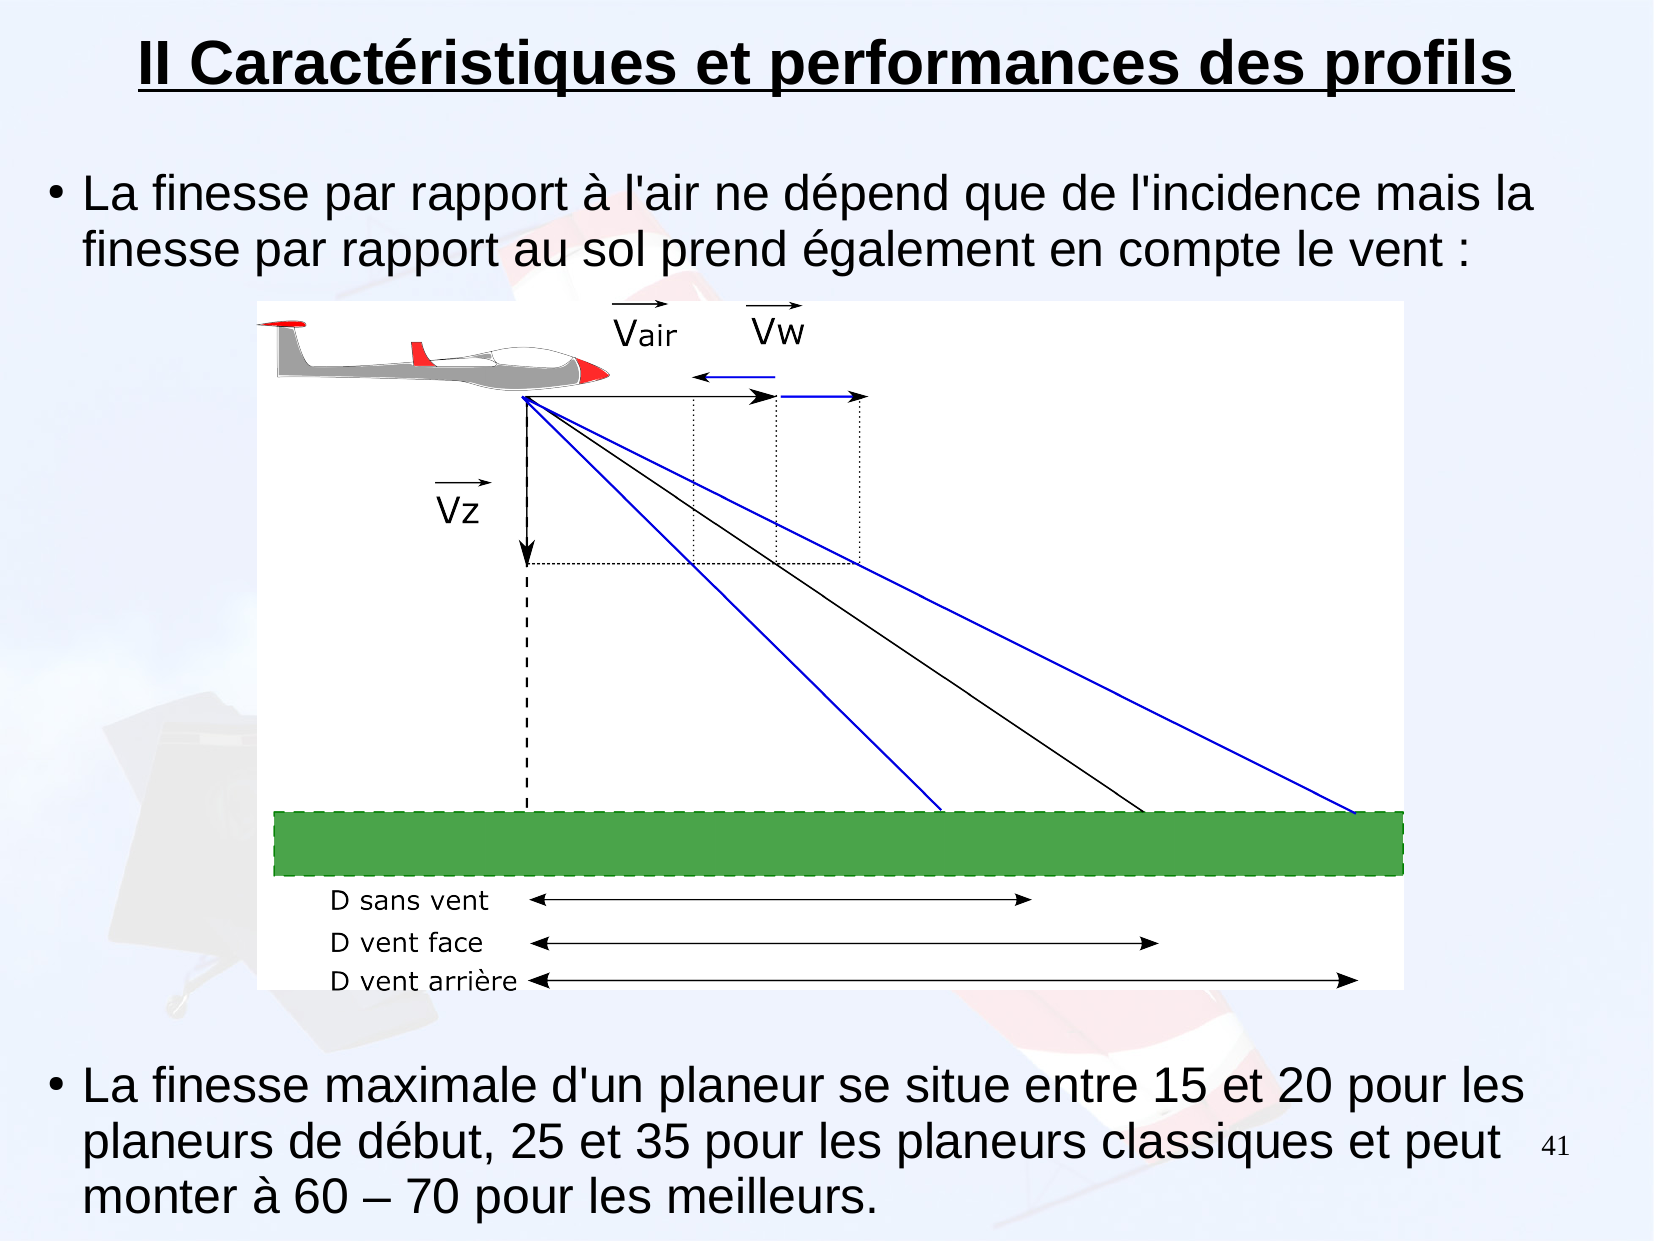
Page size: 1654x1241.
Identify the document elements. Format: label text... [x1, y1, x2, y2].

subtitle La finesse par rapport à l'air ne dépend que de l'incidence mais la finesse par rapport au sol prend également en compte le vent : La finesse maximale d'un planeur se situe entre 15 et 20 pour les planeurs de début, 25 et 35 pour les planeurs classiques et peut monter à 60 – 70 pour les meilleurs. [47, 165, 1536, 1225]
title II Caractéristiques et performances des profils [82, 11, 1571, 115]
picture [0, 0, 1654, 1241]
